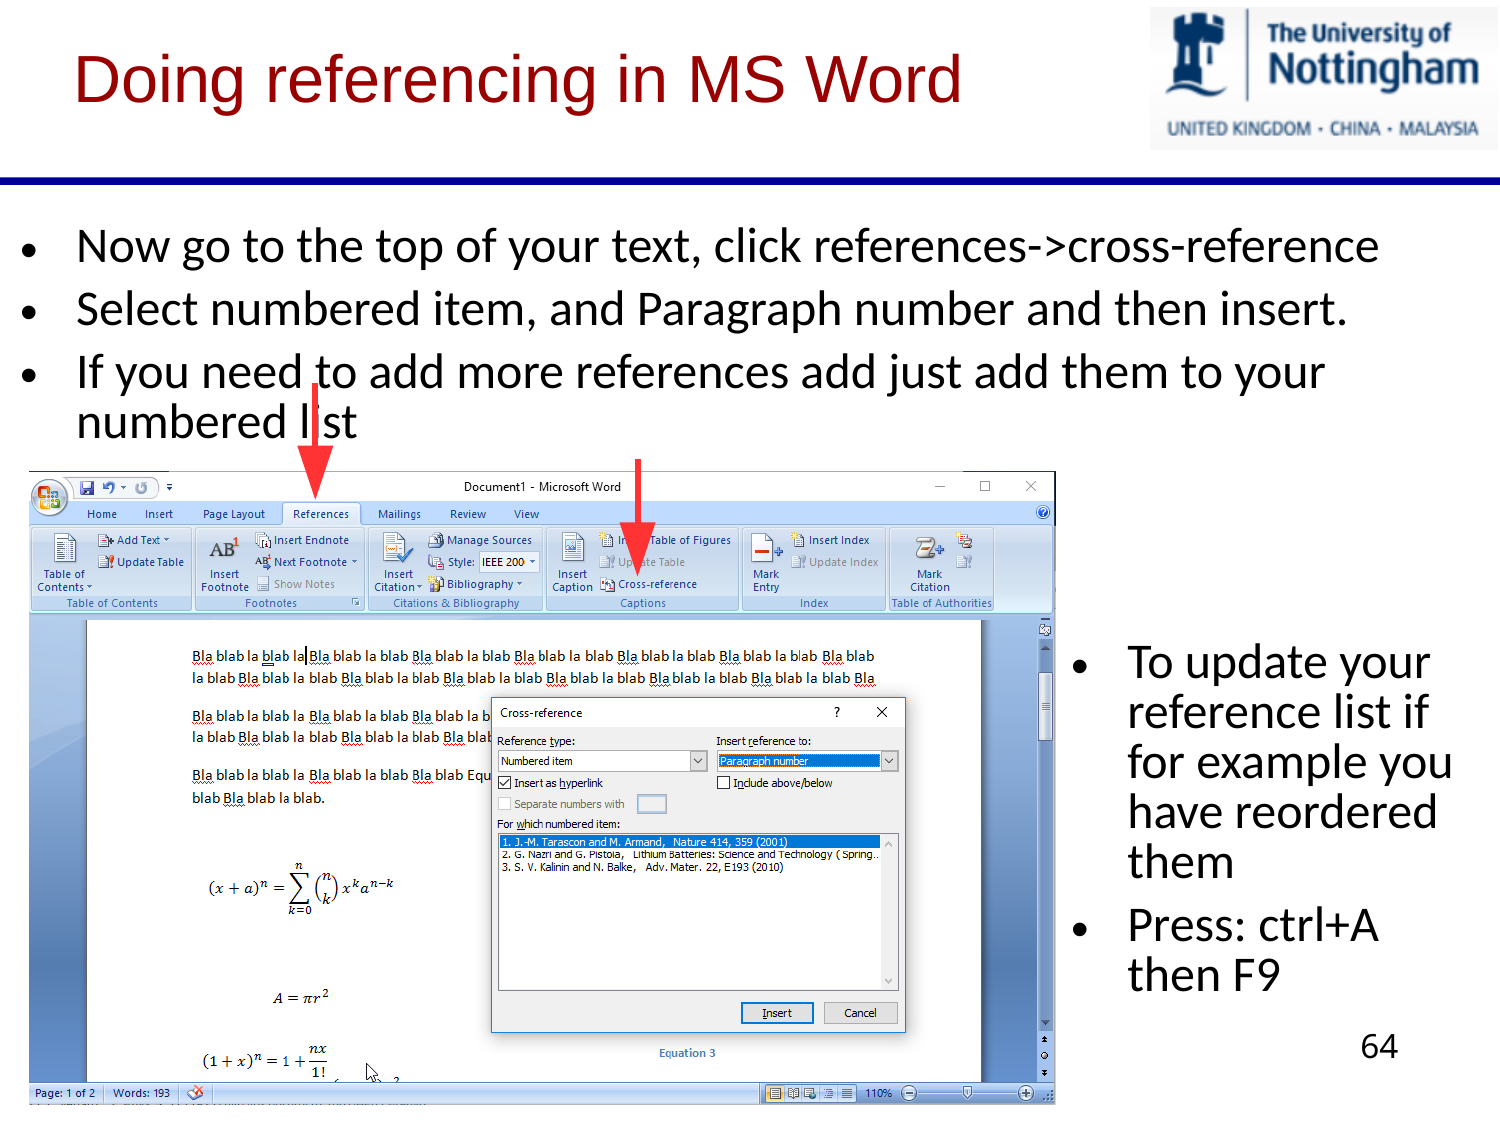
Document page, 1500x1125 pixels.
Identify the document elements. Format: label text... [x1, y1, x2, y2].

title Doing referencing in MS Word [73, 4, 1311, 155]
text_box To update your reference list if for example you have reordered them Press: ctrl+A then F9 [1056, 633, 1476, 1012]
picture [29, 471, 1056, 1105]
picture [1311, 7, 1498, 150]
text_box Now go to the top of your text, click references->cross-reference Select numbered item, and Paragraph number and then insert. If you need to add more references add just add them to your numbered list [5, 217, 1434, 459]
text_box <number> [1345, 1016, 1500, 1087]
